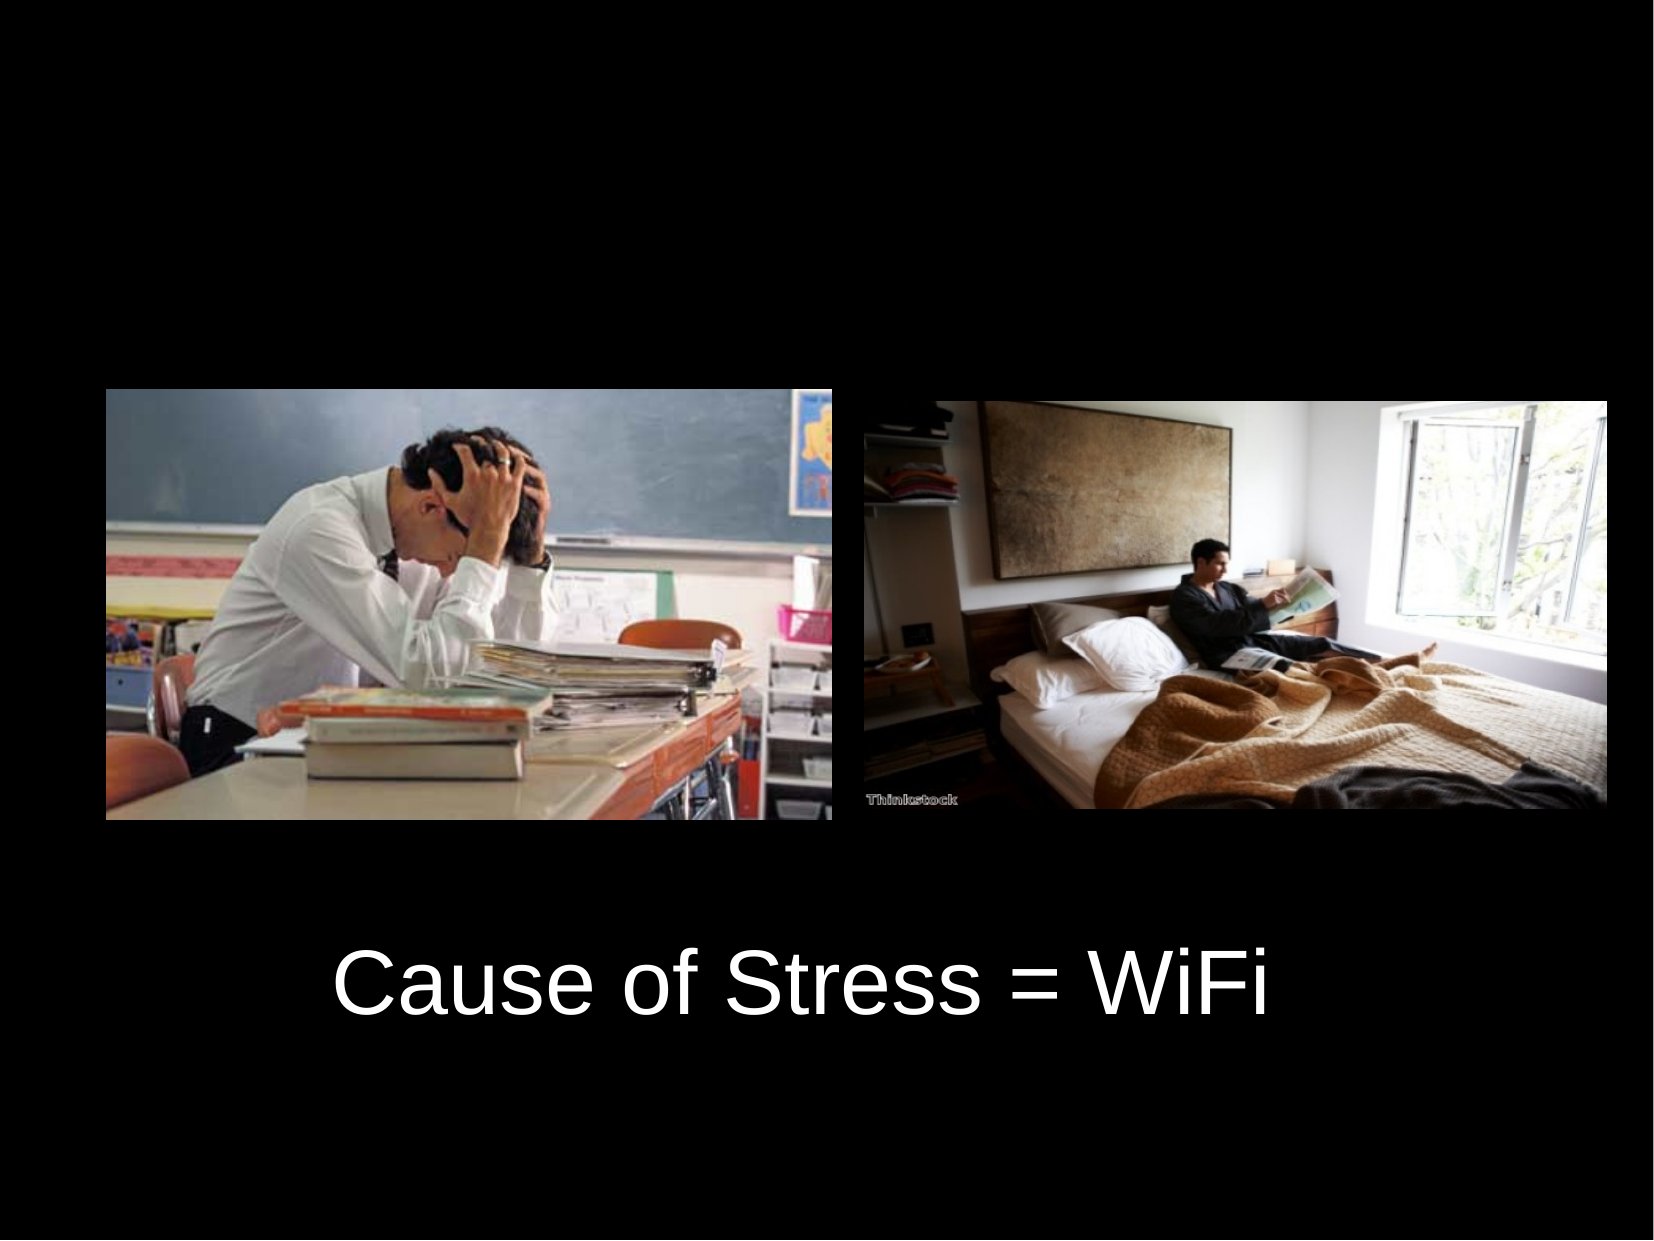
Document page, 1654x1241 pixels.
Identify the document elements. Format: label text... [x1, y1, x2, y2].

picture [106, 389, 832, 820]
title Cause of Stress = WiFi [59, 881, 1546, 1087]
picture [864, 401, 1607, 809]
